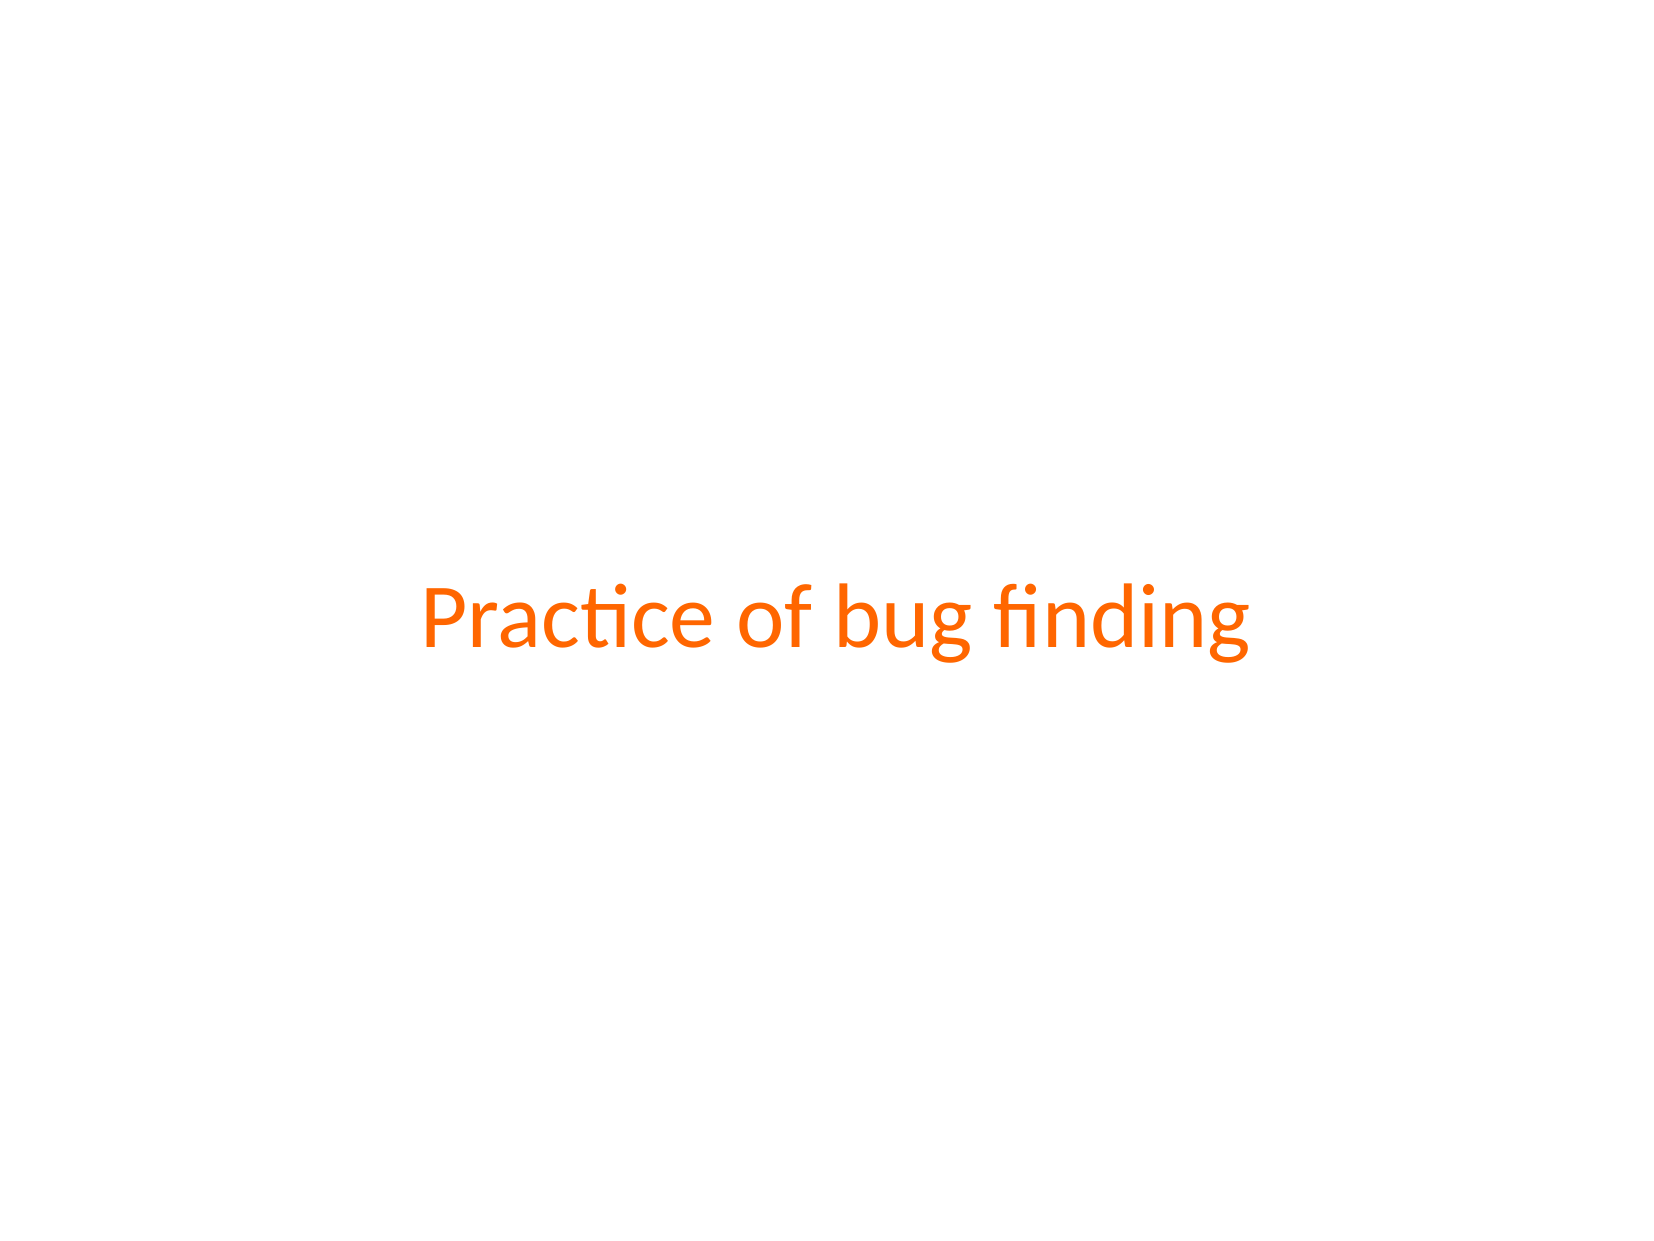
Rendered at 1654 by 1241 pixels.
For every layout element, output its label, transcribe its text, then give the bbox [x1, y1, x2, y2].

text_box Practice of bug finding [273, 441, 1399, 807]
